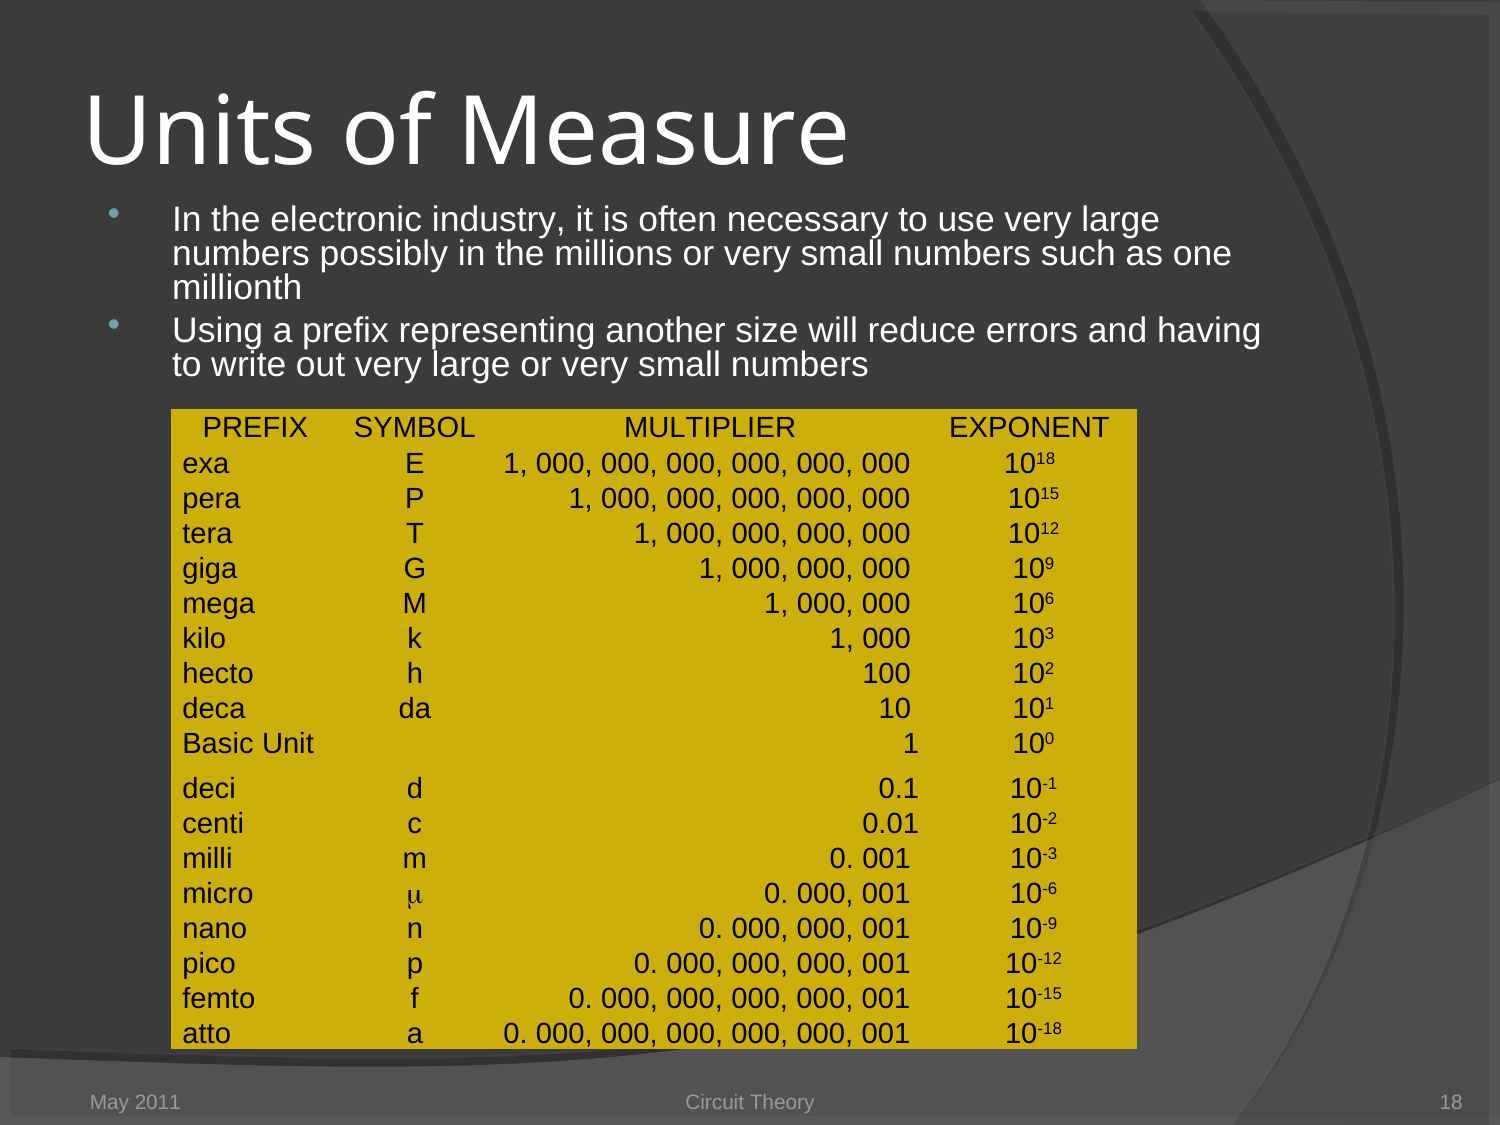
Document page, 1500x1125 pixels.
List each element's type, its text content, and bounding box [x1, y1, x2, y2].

table_header EXPONENT [930, 409, 1137, 444]
table_cell 10-15 [930, 979, 1137, 1014]
table_cell 10-12 [930, 944, 1137, 979]
table_cell m [340, 839, 490, 874]
table_cell n [340, 909, 490, 944]
table_cell milli [171, 839, 340, 874]
table_cell 10-1 [930, 769, 1137, 804]
table_header PREFIX [171, 409, 340, 444]
table_cell f [340, 979, 490, 1014]
table_cell G [340, 549, 490, 584]
table_cell Basic Unit [171, 724, 340, 769]
table_cell 0. 000, 000, 000, 001 [490, 944, 930, 979]
table_cell deca [171, 689, 340, 724]
table_cell giga [171, 549, 340, 584]
table_cell mega [171, 584, 340, 619]
table_cell 1, 000, 000, 000, 000 [490, 514, 930, 549]
title Units of Measure [74, 45, 1300, 209]
table_cell 1, 000 [490, 619, 930, 654]
table_cell 0. 000, 000, 000, 000, 001 [490, 979, 930, 1014]
table_cell 10 [490, 689, 930, 724]
table_cell [340, 724, 490, 769]
table_cell micro [171, 874, 340, 909]
table_cell 101 [930, 689, 1137, 724]
table_cell p [340, 944, 490, 979]
table_cell 0. 000, 000, 000, 000, 000, 001 [490, 1014, 930, 1049]
table_cell centi [171, 804, 340, 839]
table_cell 1, 000, 000, 000, 000, 000, 000 [490, 444, 930, 479]
table_header SYMBOL [340, 409, 490, 444]
table_cell 102 [930, 654, 1137, 689]
table_cell 0.1 [490, 769, 930, 804]
table_cell p [411, 959, 418, 971]
table_cell 10-9 [930, 909, 1137, 944]
table_cell T [340, 514, 490, 549]
table_cell 1, 000, 000, 000, 000, 000 [490, 479, 930, 514]
text_box May 2011 [74, 1053, 426, 1114]
table_cell h [340, 654, 490, 689]
text_box <number> [1337, 1053, 1463, 1114]
table_cell tera [171, 514, 340, 549]
table_cell c [340, 804, 490, 839]
table_cell 10-3 [930, 839, 1137, 874]
table_cell 0. 000, 001 [490, 874, 930, 909]
table_cell pico [187, 959, 194, 971]
table_cell exa [171, 444, 340, 479]
table_cell  [340, 874, 490, 909]
table_cell 1012 [930, 514, 1137, 549]
table_cell 100 [930, 724, 1137, 769]
table_cell 1015 [930, 479, 1137, 514]
table_cell pera [187, 494, 194, 506]
table_cell 10-2 [930, 804, 1137, 839]
table_cell k [340, 619, 490, 654]
table_cell 10-18 [930, 1014, 1137, 1049]
table_cell P [340, 479, 490, 514]
table_cell deci [171, 769, 340, 804]
table_cell M [340, 584, 490, 619]
table_header MULTIPLIER [490, 409, 930, 444]
table_cell 0. 000, 000, 001 [490, 909, 930, 944]
table_cell 1 [490, 724, 930, 769]
table_cell 100 [490, 654, 930, 689]
table_cell a [340, 1014, 490, 1049]
table_cell da [340, 689, 490, 724]
table_cell hecto [171, 654, 340, 689]
table_cell 103 [930, 619, 1137, 654]
table_cell 10-6 [930, 874, 1137, 909]
table_cell pera [171, 479, 340, 514]
table_cell 0. 001 [490, 839, 930, 874]
text_box Circuit Theory [512, 1053, 988, 1114]
table_cell 1, 000, 000, 000 [490, 549, 930, 584]
table_cell 1018 [930, 444, 1137, 479]
table_cell 1, 000, 000 [490, 584, 930, 619]
table_cell pico [171, 944, 340, 979]
list In the electronic industry, it is often necessary to use very large numbers possibly in the millions or very small numbers such as one millionth Using a prefix representing another size will reduce errors and having to write out very large or very small numbers [88, 196, 1294, 398]
table_cell E [340, 444, 490, 479]
table_cell 0.01 [490, 804, 930, 839]
table_cell atto [171, 1014, 340, 1049]
table_cell nano [171, 909, 340, 944]
table_cell femto [171, 979, 340, 1014]
table_cell 106 [930, 584, 1137, 619]
table_cell 109 [930, 549, 1137, 584]
table_cell d [340, 769, 490, 804]
table_cell kilo [171, 619, 340, 654]
